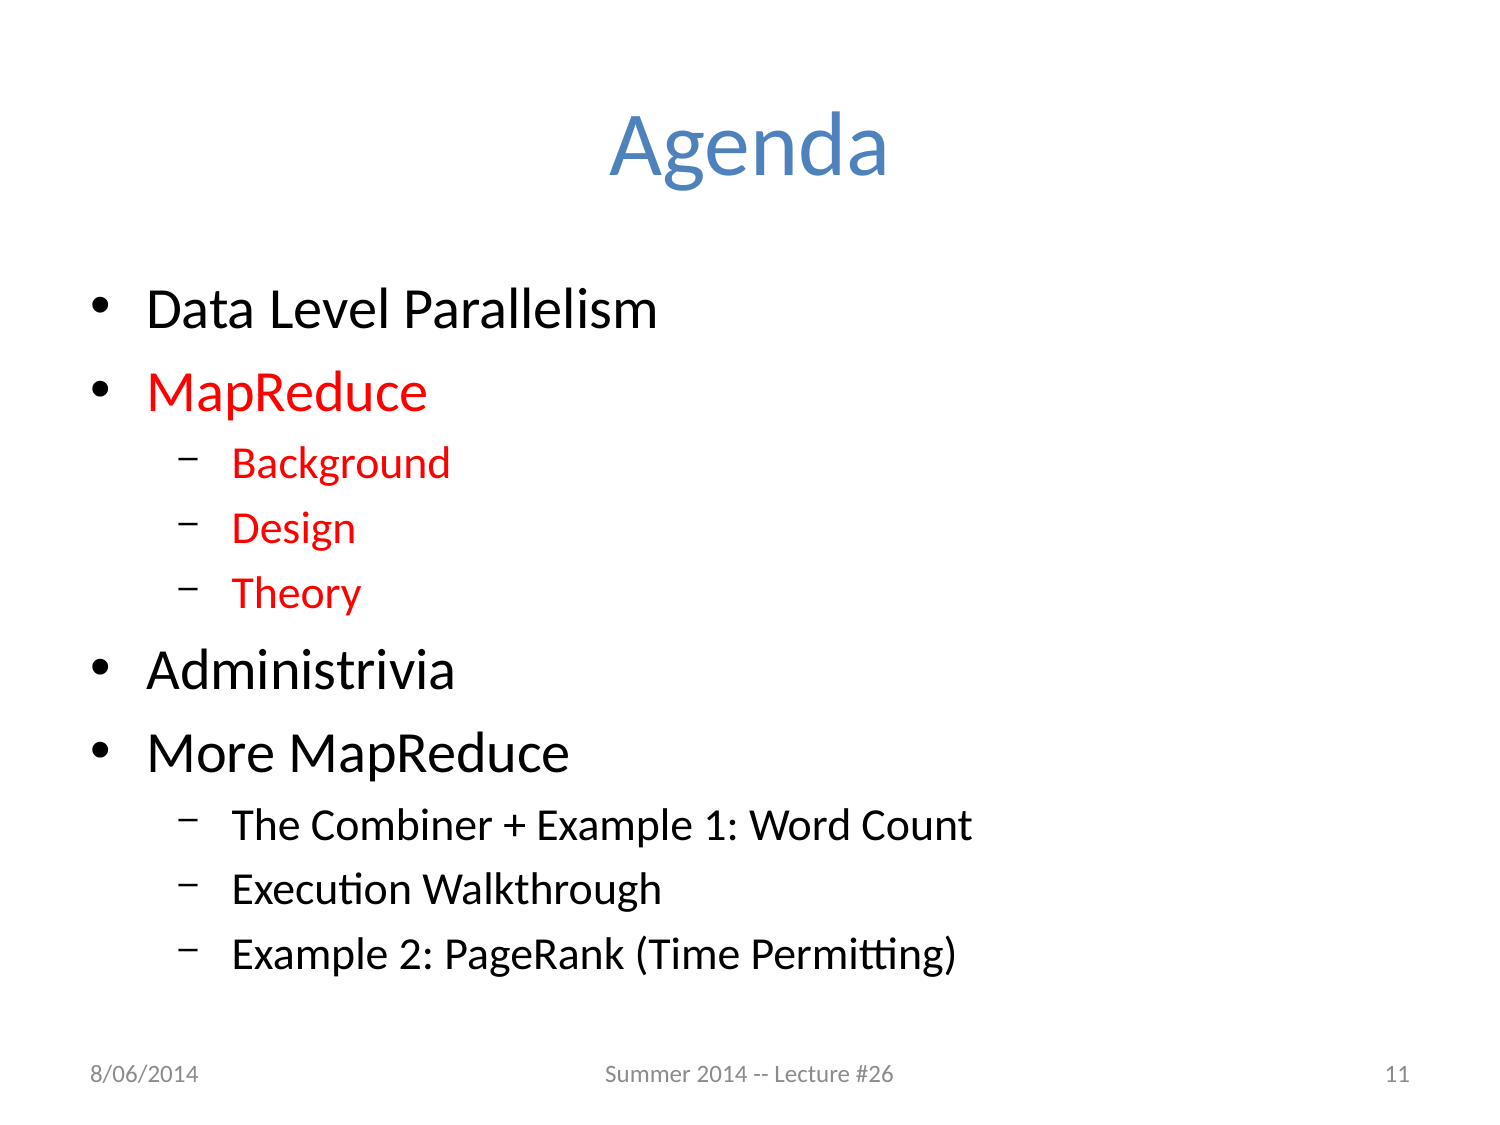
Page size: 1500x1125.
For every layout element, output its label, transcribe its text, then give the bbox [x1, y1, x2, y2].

footer Summer 2014 -- Lecture #26 [512, 1042, 988, 1103]
list Data Level Parallelism MapReduce Background Design Theory Administrivia More MapReduce The Combiner + Example 1: Word Count Execution Walkthrough Example 2: PageRank (Time Permitting) [75, 262, 1425, 1073]
title Agenda [75, 45, 1425, 233]
slide_number <number> [1074, 1042, 1425, 1103]
slide_number 8/06/2014 [75, 1042, 425, 1103]
